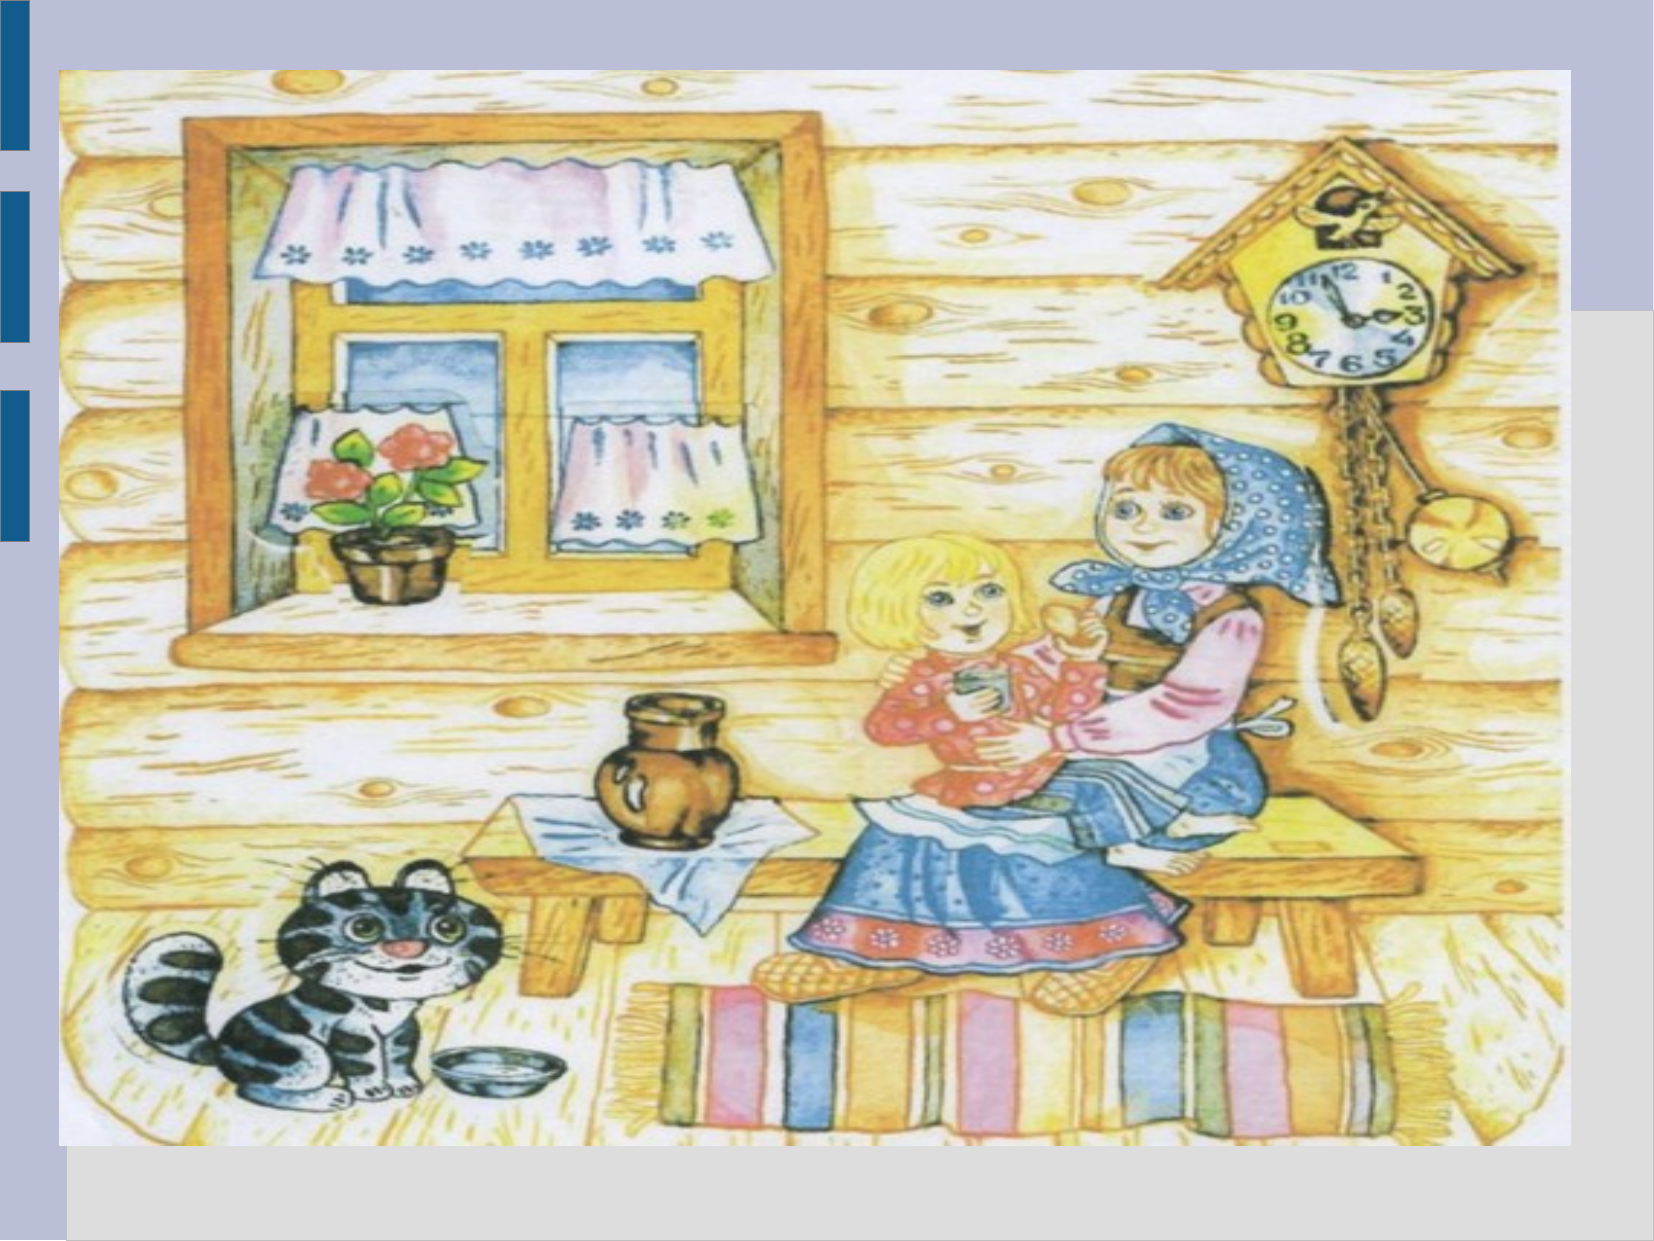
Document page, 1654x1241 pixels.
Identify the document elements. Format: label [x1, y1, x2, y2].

picture [59, 70, 1575, 1146]
